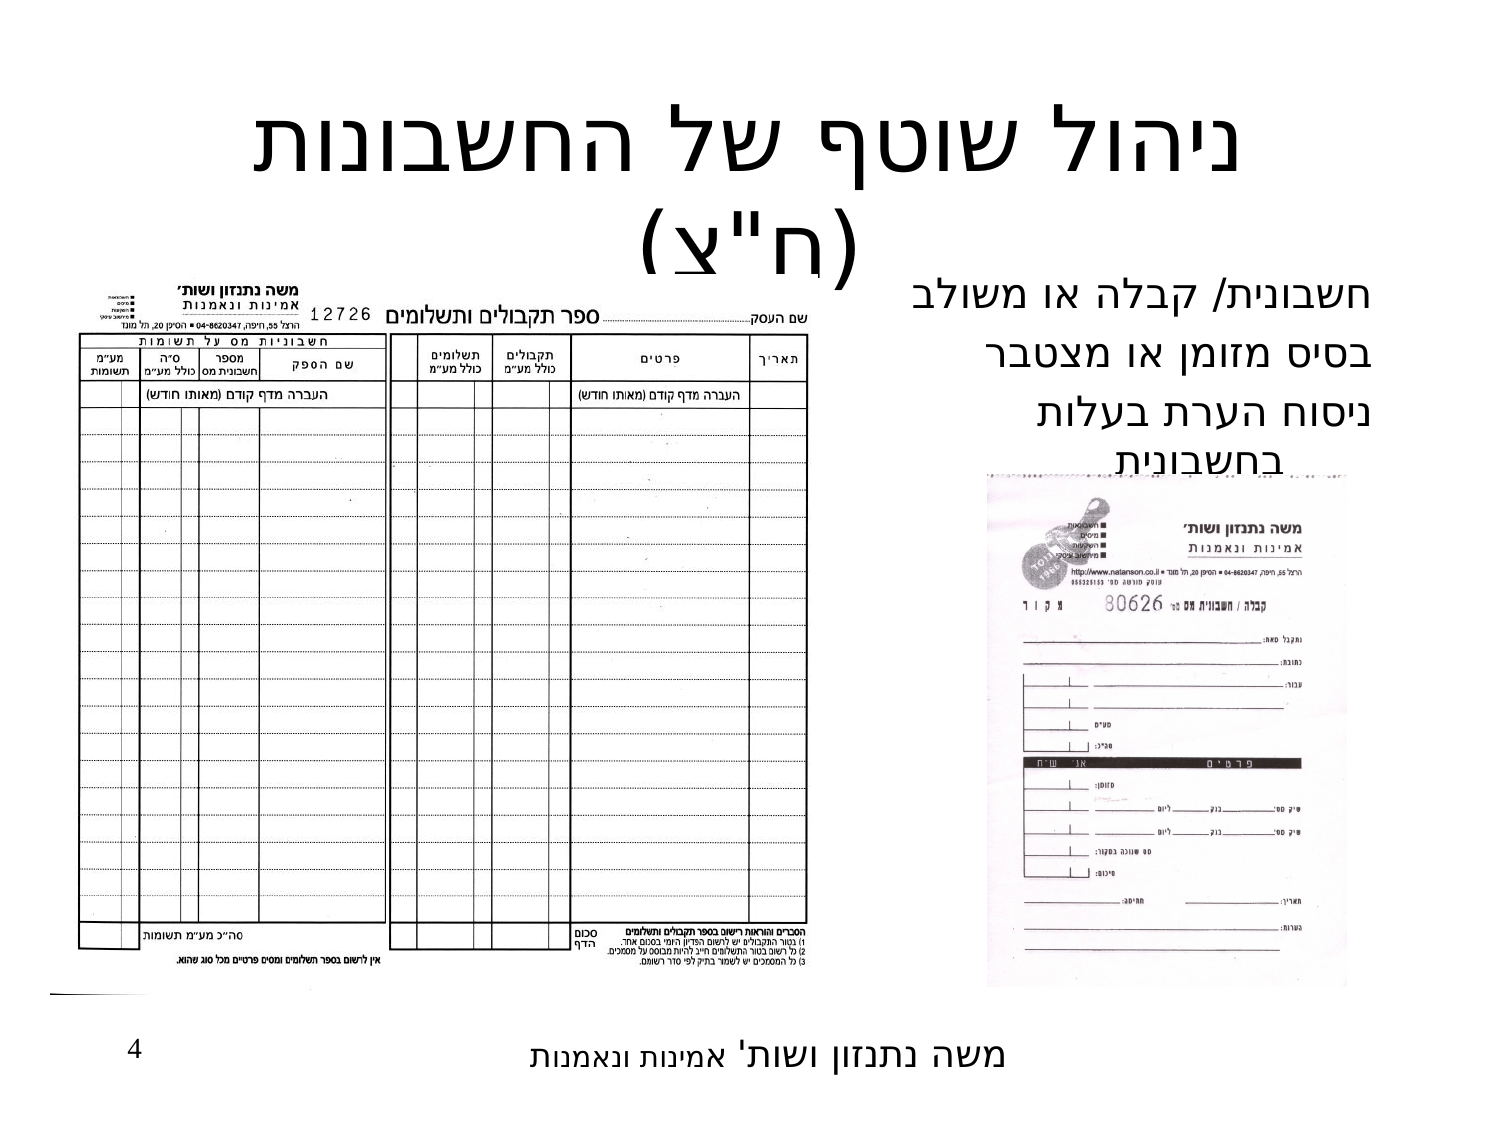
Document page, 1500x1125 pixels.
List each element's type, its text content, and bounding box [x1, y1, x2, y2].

picture [50, 274, 818, 995]
picture [987, 474, 1347, 987]
title ניהול שוטף של החשבונות (ח"צ) [112, 99, 1388, 288]
list חשבונית/ קבלה או משולב בסיס מזומן או מצטבר ניסוח הערת בעלות בחשבונית [875, 262, 1388, 476]
